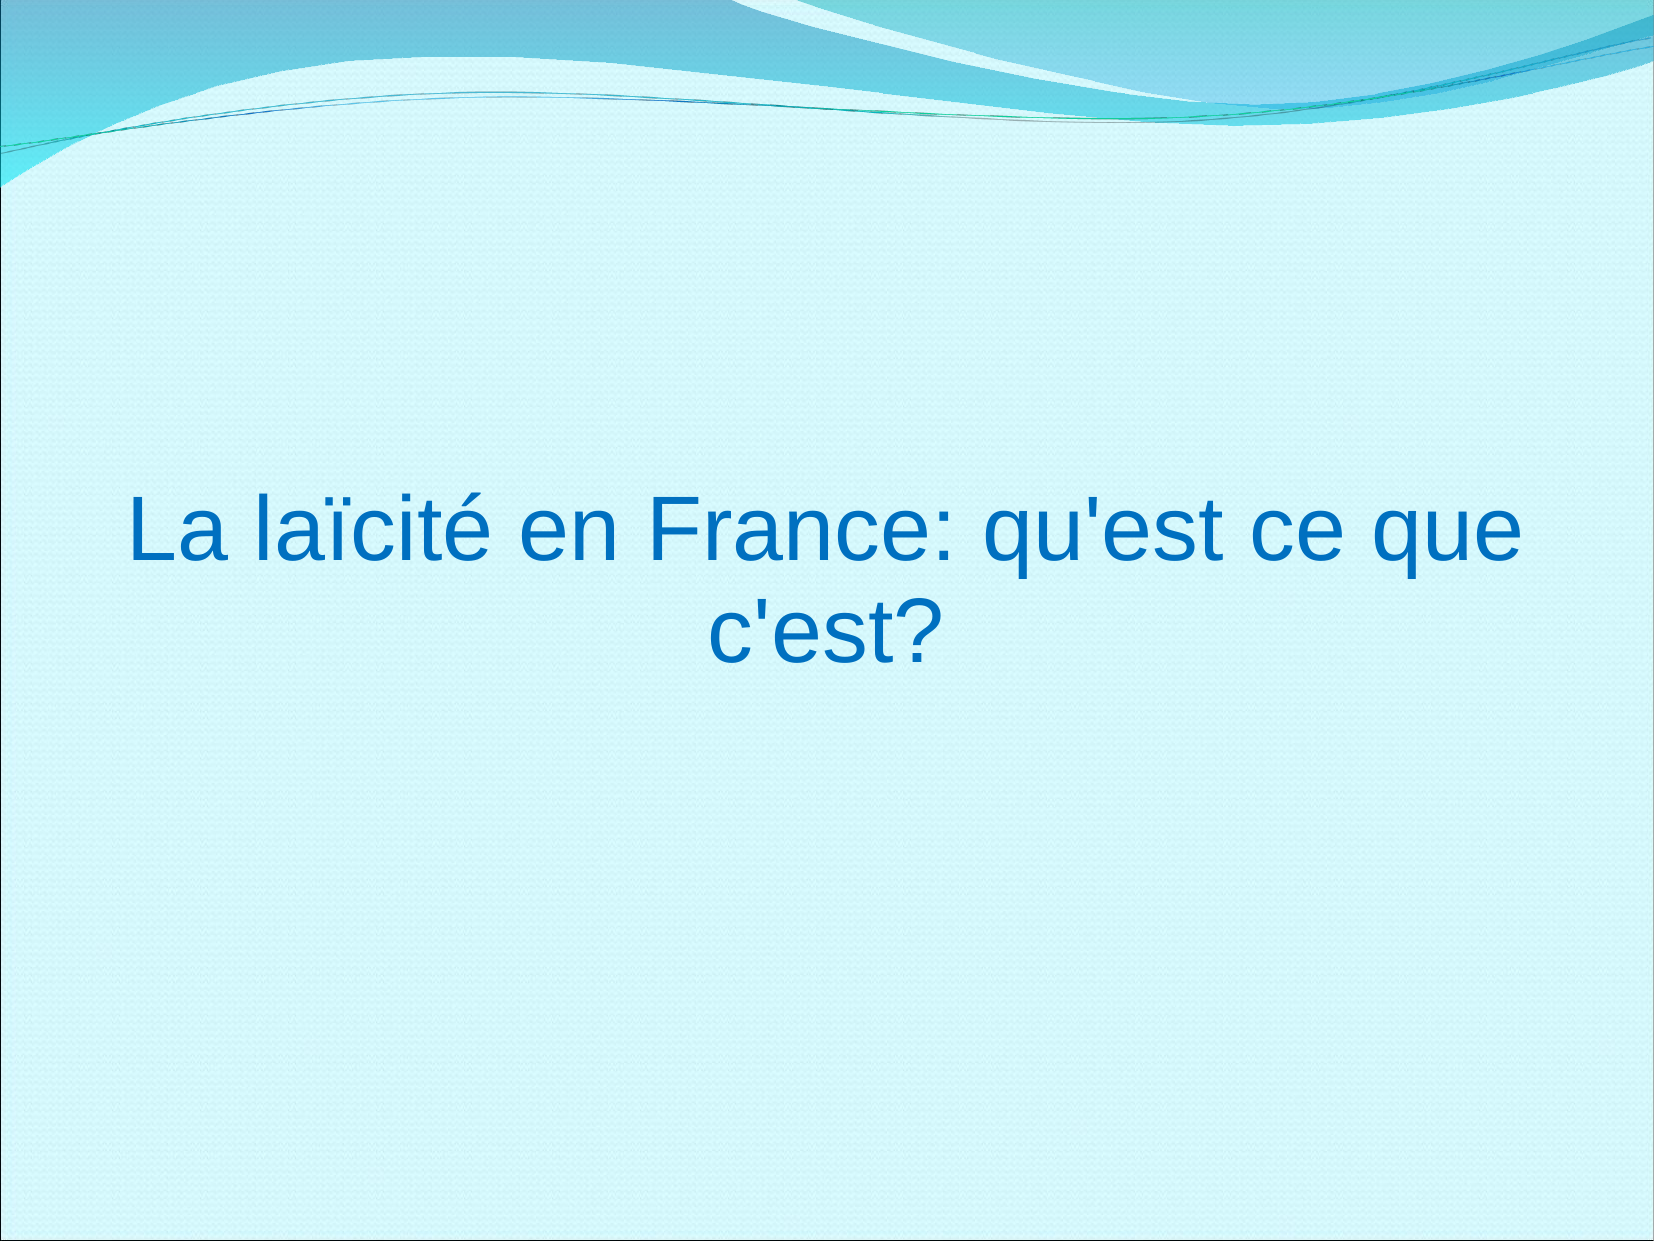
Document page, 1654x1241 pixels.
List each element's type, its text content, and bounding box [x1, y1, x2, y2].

picture [0, 0, 1654, 1241]
text_box La laïcité en France: qu'est ce que c'est? [82, 56, 1571, 1102]
